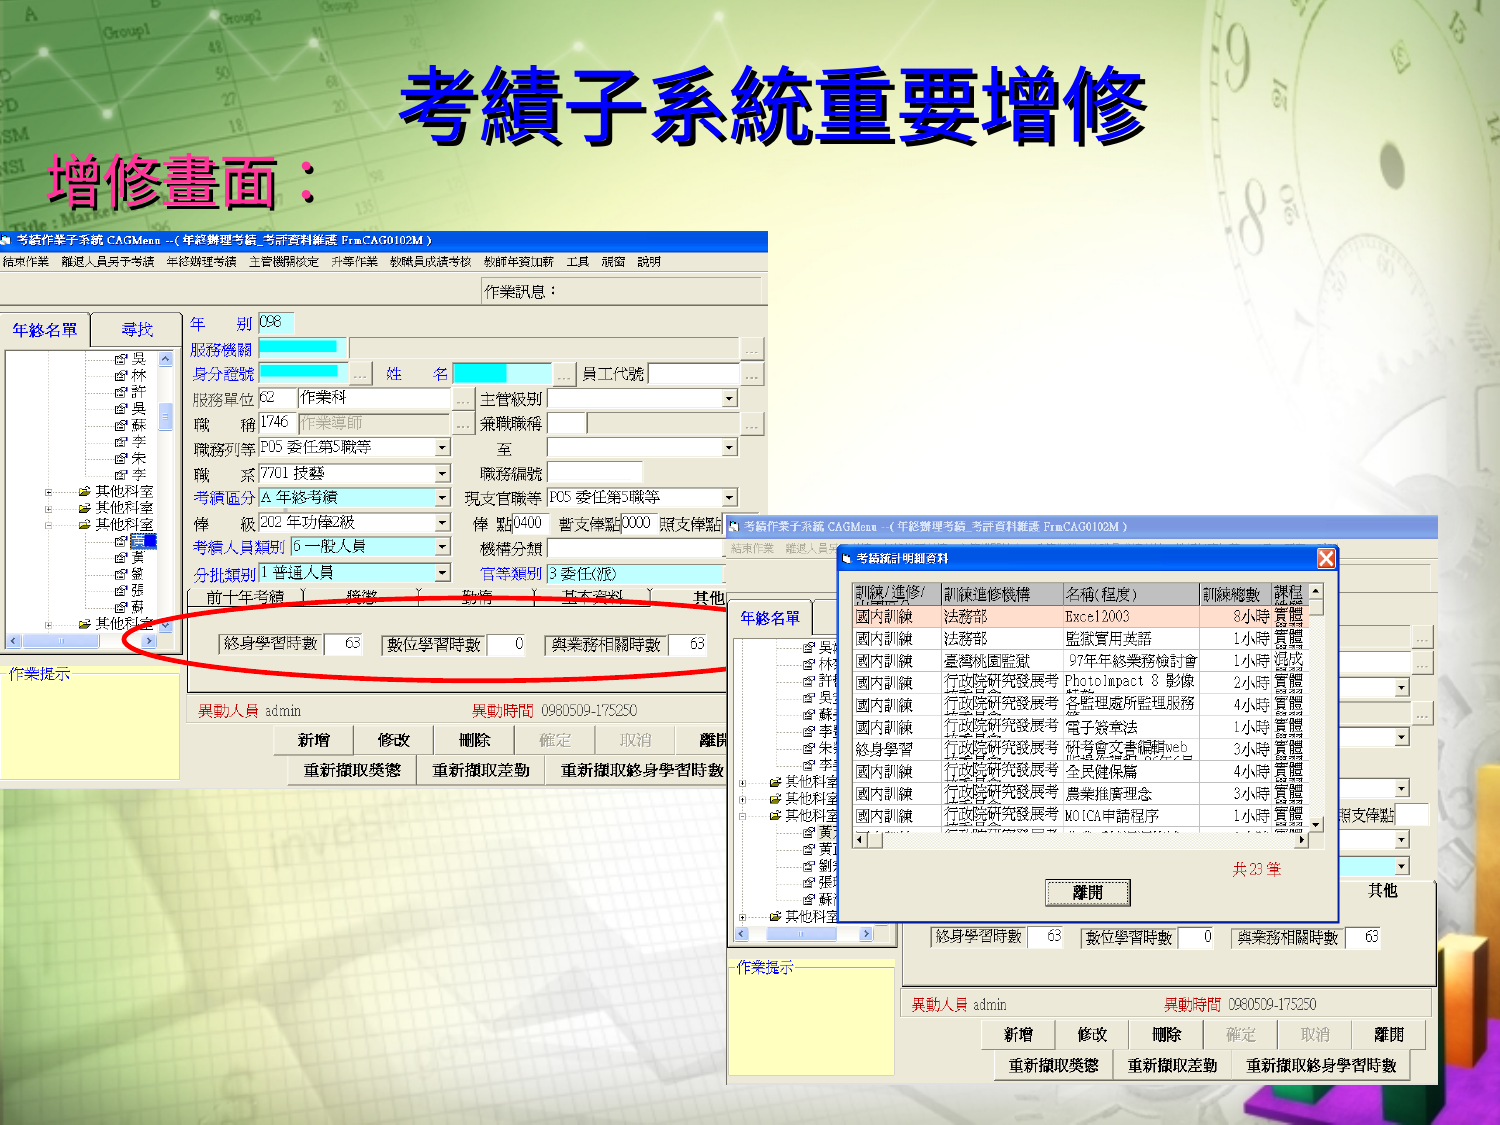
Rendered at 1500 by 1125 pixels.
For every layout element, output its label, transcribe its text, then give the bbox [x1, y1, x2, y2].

picture [0, 0, 1500, 1125]
title 考績子系統重要增修 [41, 42, 1500, 161]
list 增修畫面： [29, 137, 1447, 256]
